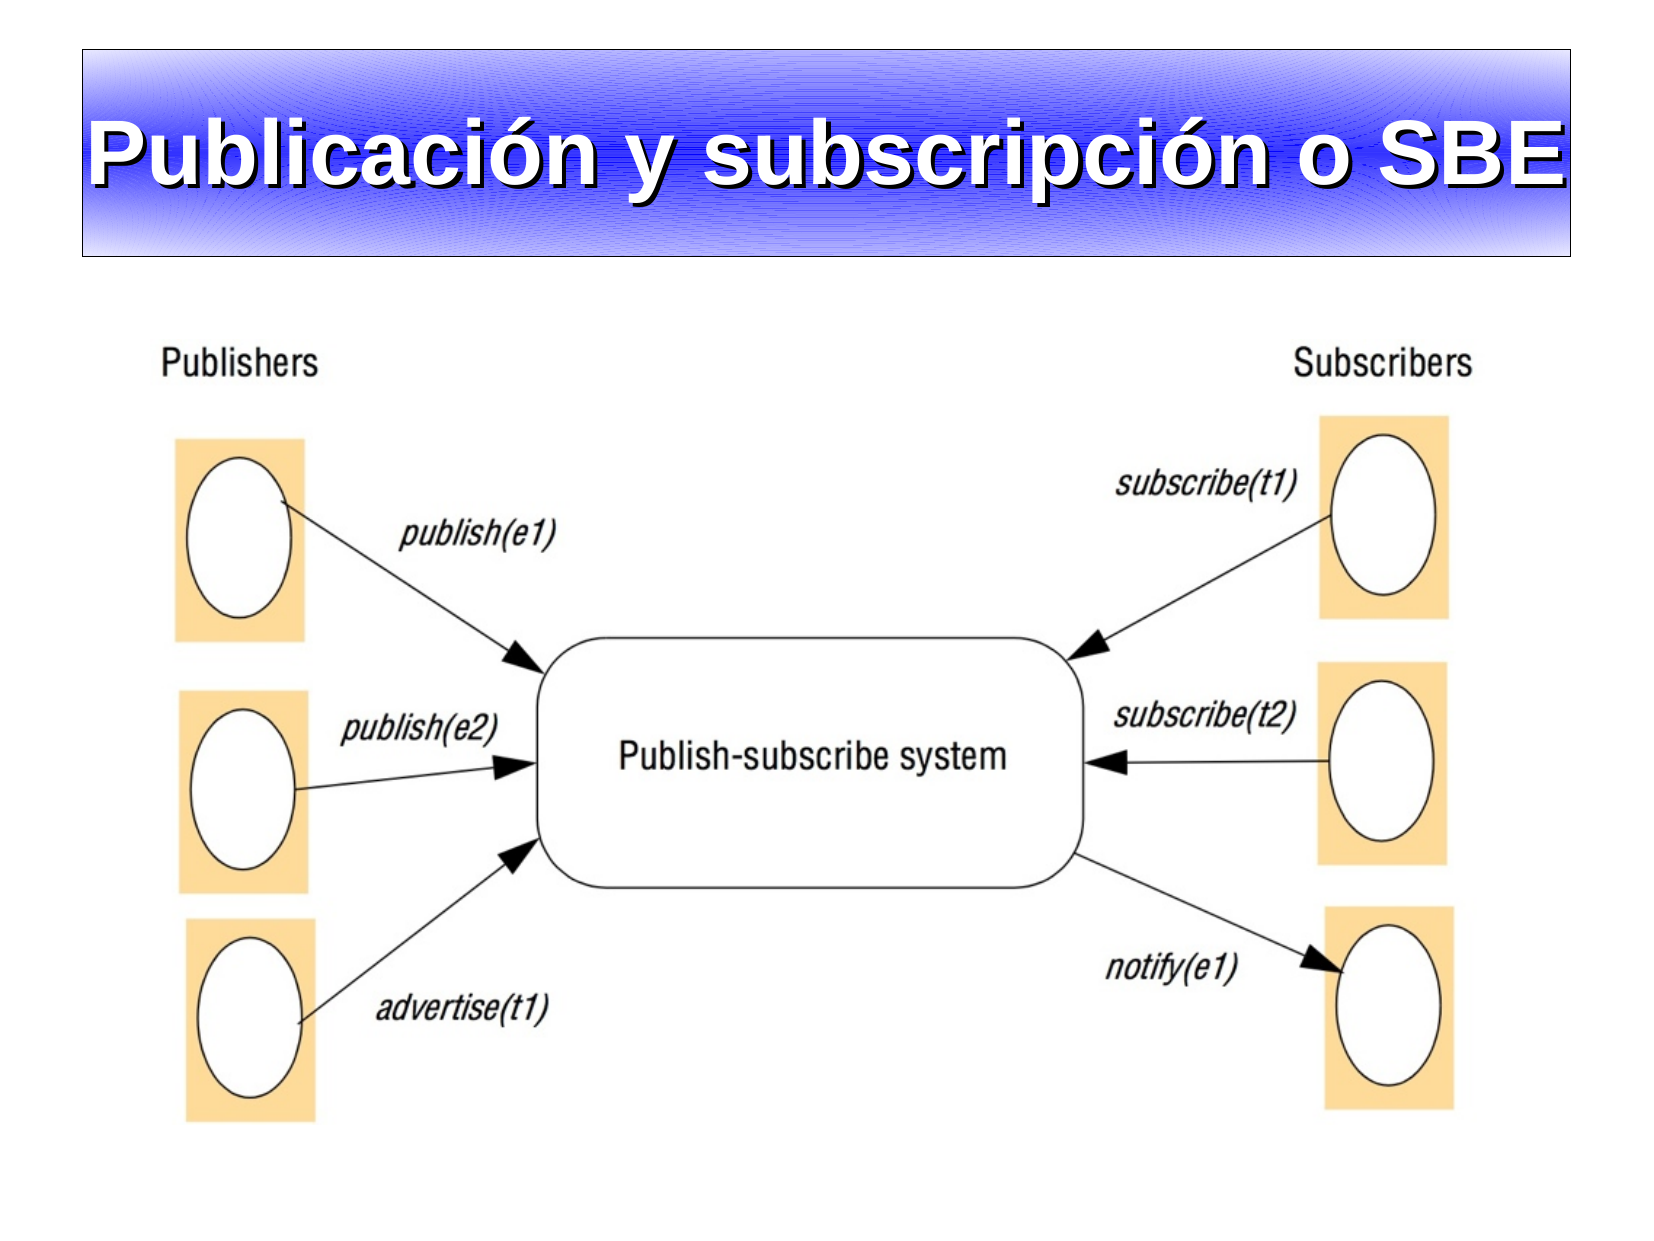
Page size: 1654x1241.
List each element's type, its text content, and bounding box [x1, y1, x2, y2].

title Publicación y subscripción o SBE [82, 49, 1571, 257]
picture [150, 339, 1490, 1126]
